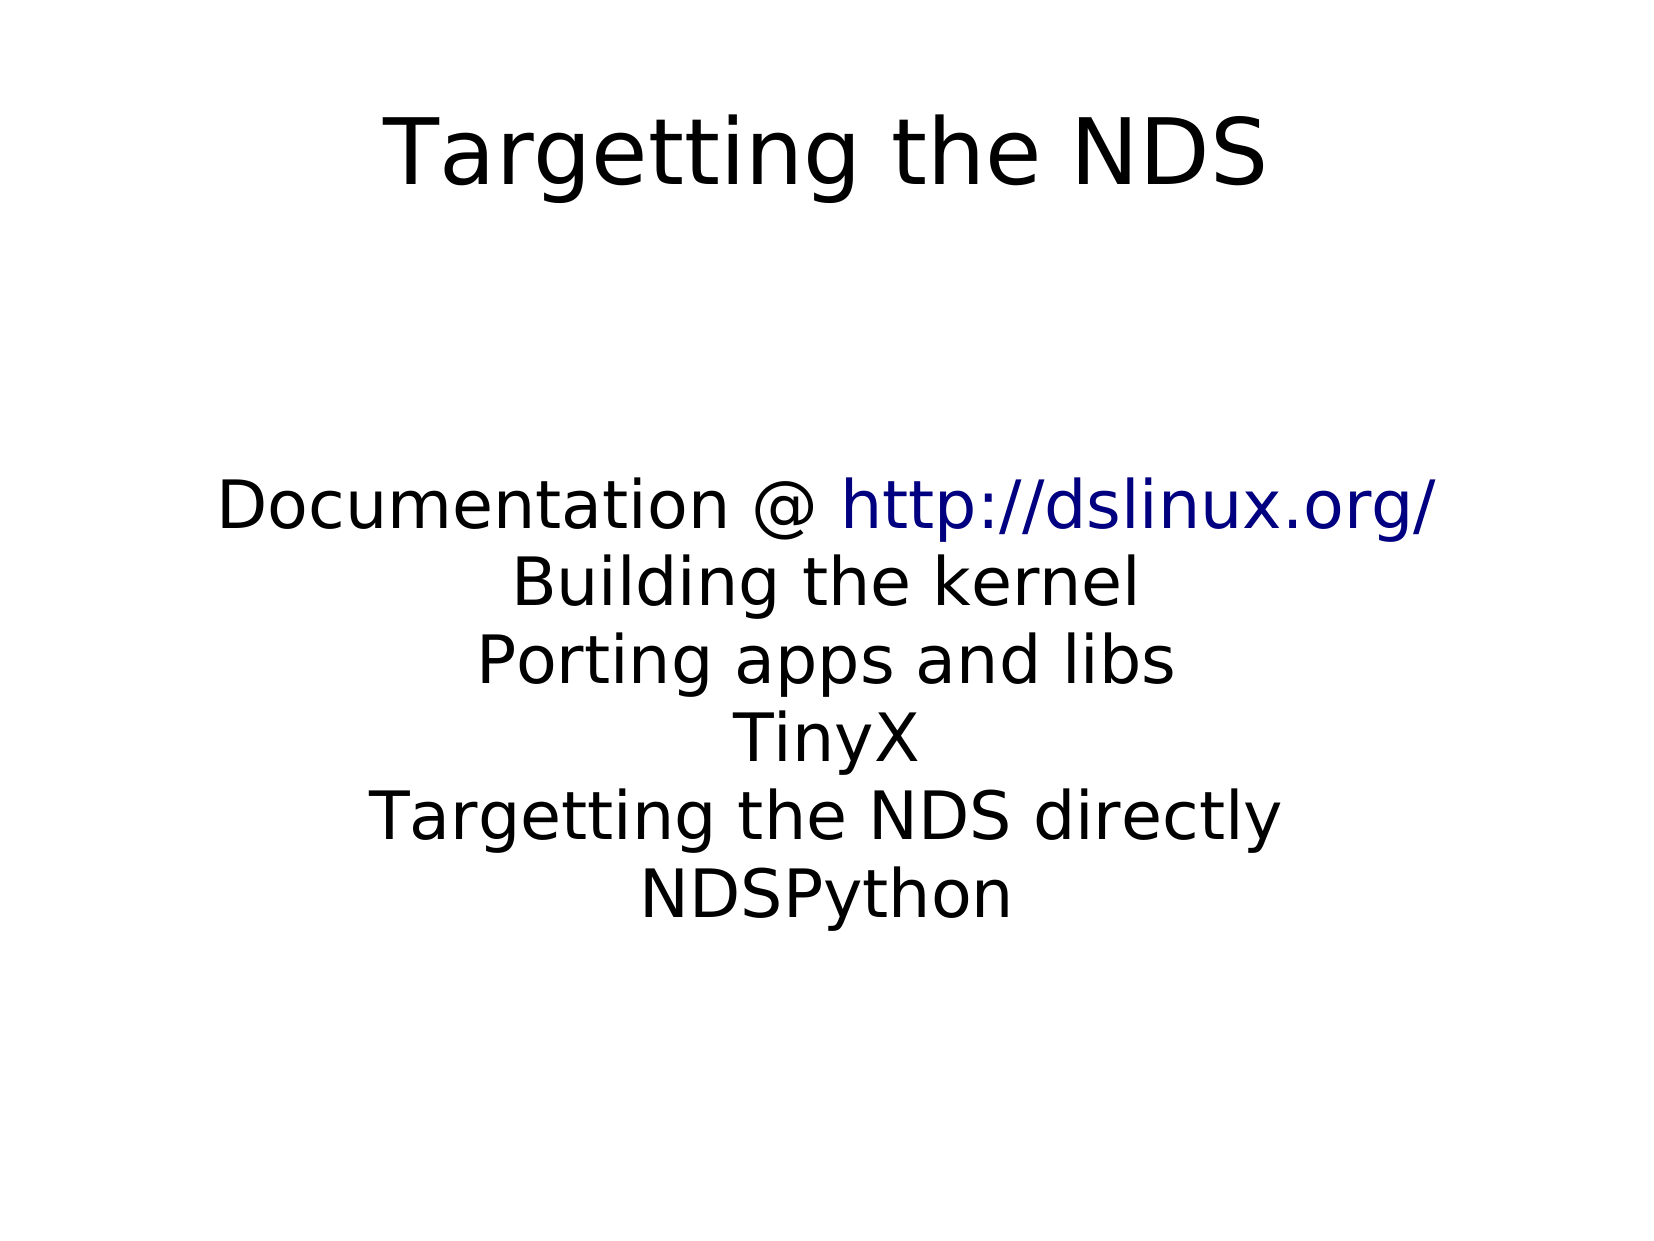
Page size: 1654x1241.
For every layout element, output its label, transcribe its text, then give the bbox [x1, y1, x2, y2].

subtitle Documentation @ http://dslinux.org/ Building the kernel Porting apps and libs TinyX Targetting the NDS directly NDSPython [82, 297, 1571, 1102]
title Targetting the NDS [82, 56, 1571, 250]
